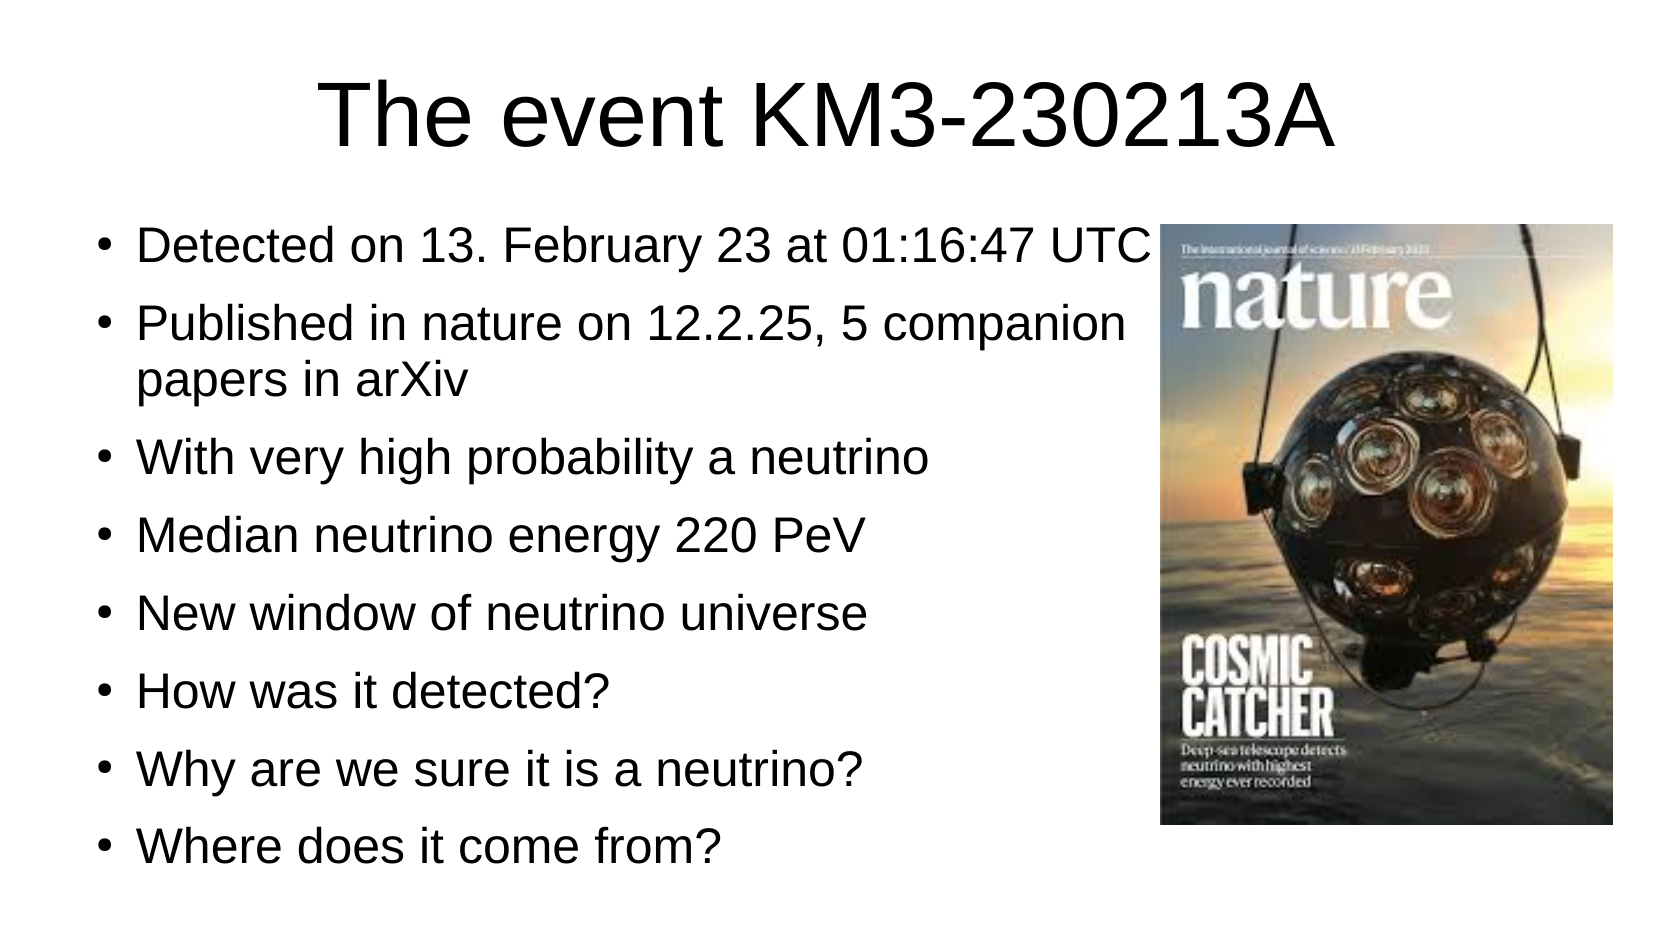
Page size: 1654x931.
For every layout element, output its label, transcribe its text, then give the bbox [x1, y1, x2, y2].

picture [1160, 224, 1613, 826]
list Detected on 13. February 23 at 01:16:47 UTC Published in nature on 12.2.25, 5 companion papers in arXiv With very high probability a neutrino Median neutrino energy 220 PeV New window of neutrino universe How was it detected? Why are we sure it is a neutrino? Where does it come from? [82, 217, 1163, 901]
title The event KM3-230213A [82, 37, 1571, 193]
